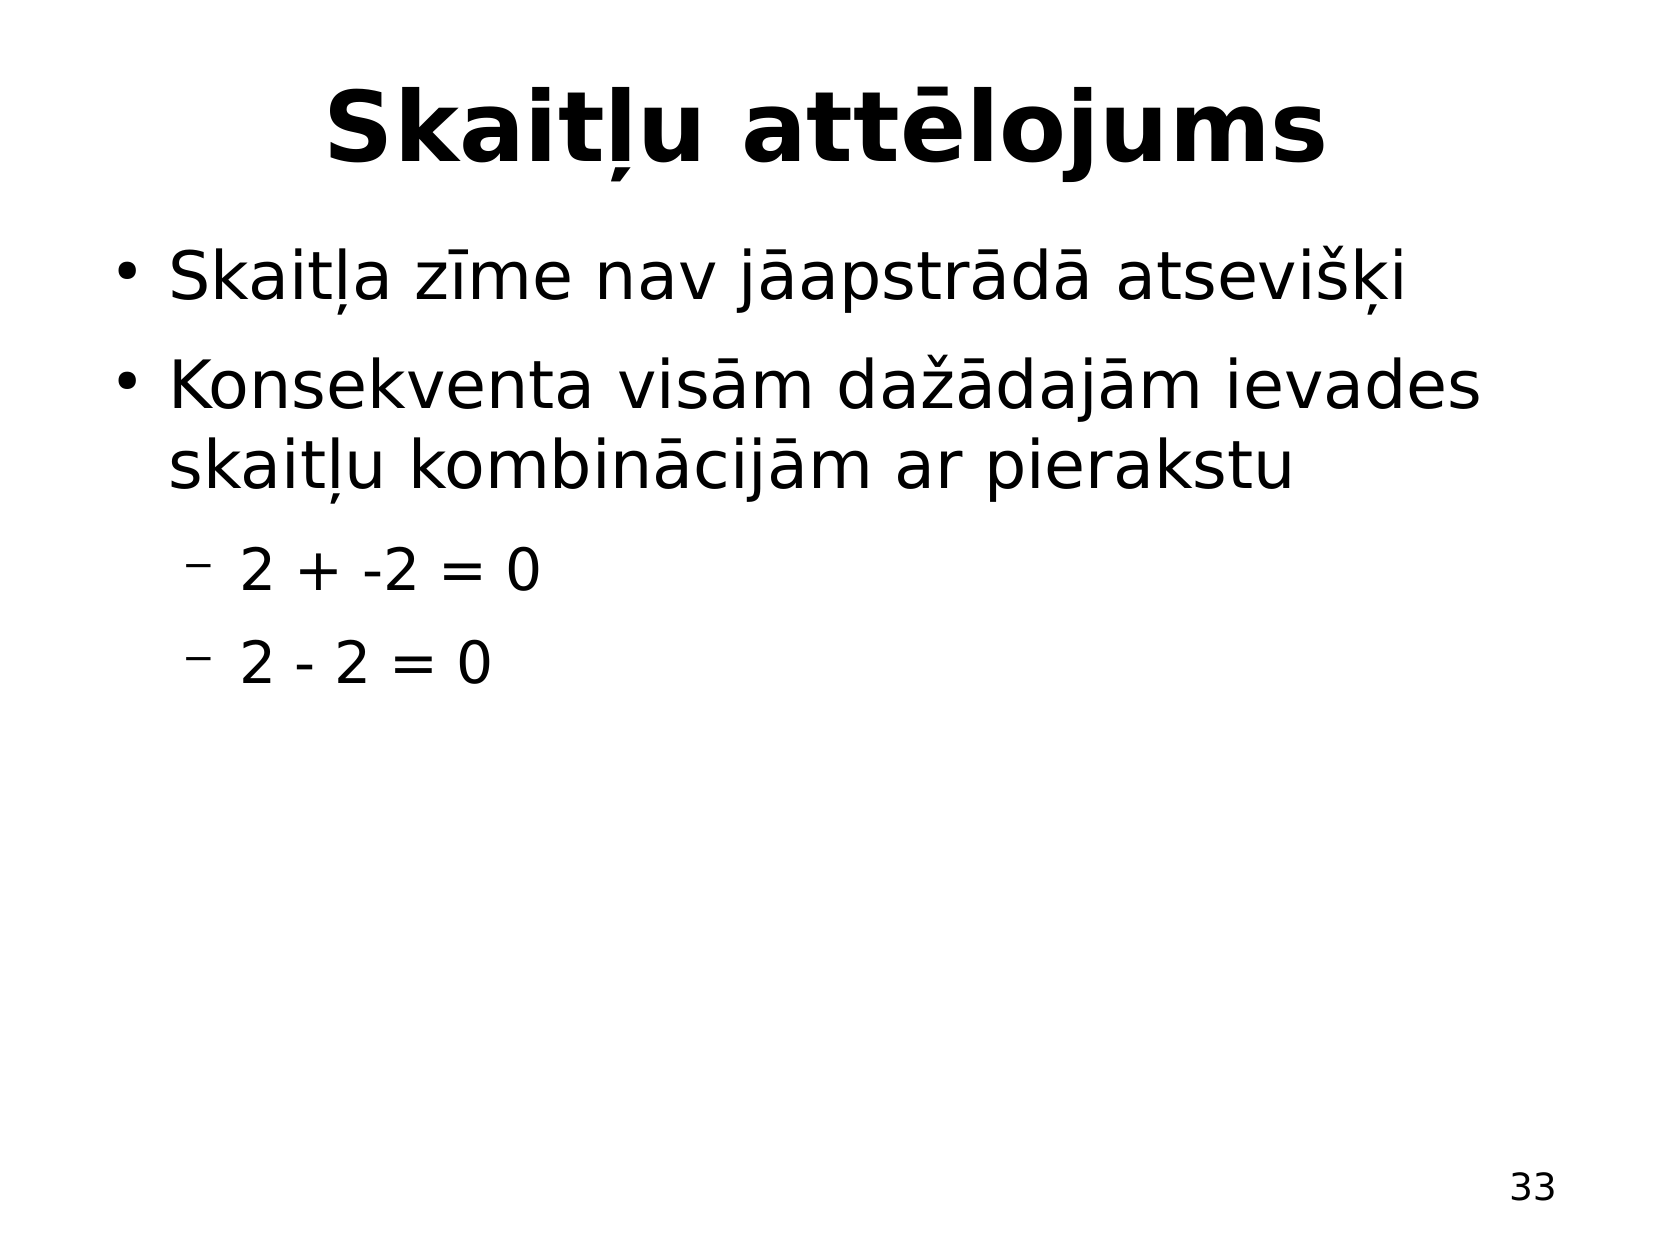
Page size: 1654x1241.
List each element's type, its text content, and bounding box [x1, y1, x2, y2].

list Skaitļa zīme nav jāapstrādā atsevišķi Konsekventa visām dažādajām ievades skaitļu kombinācijām ar pierakstu 2 + -2 = 0 2 - 2 = 0 [82, 225, 1538, 1186]
title Skaitļu attēlojums [82, 49, 1571, 196]
